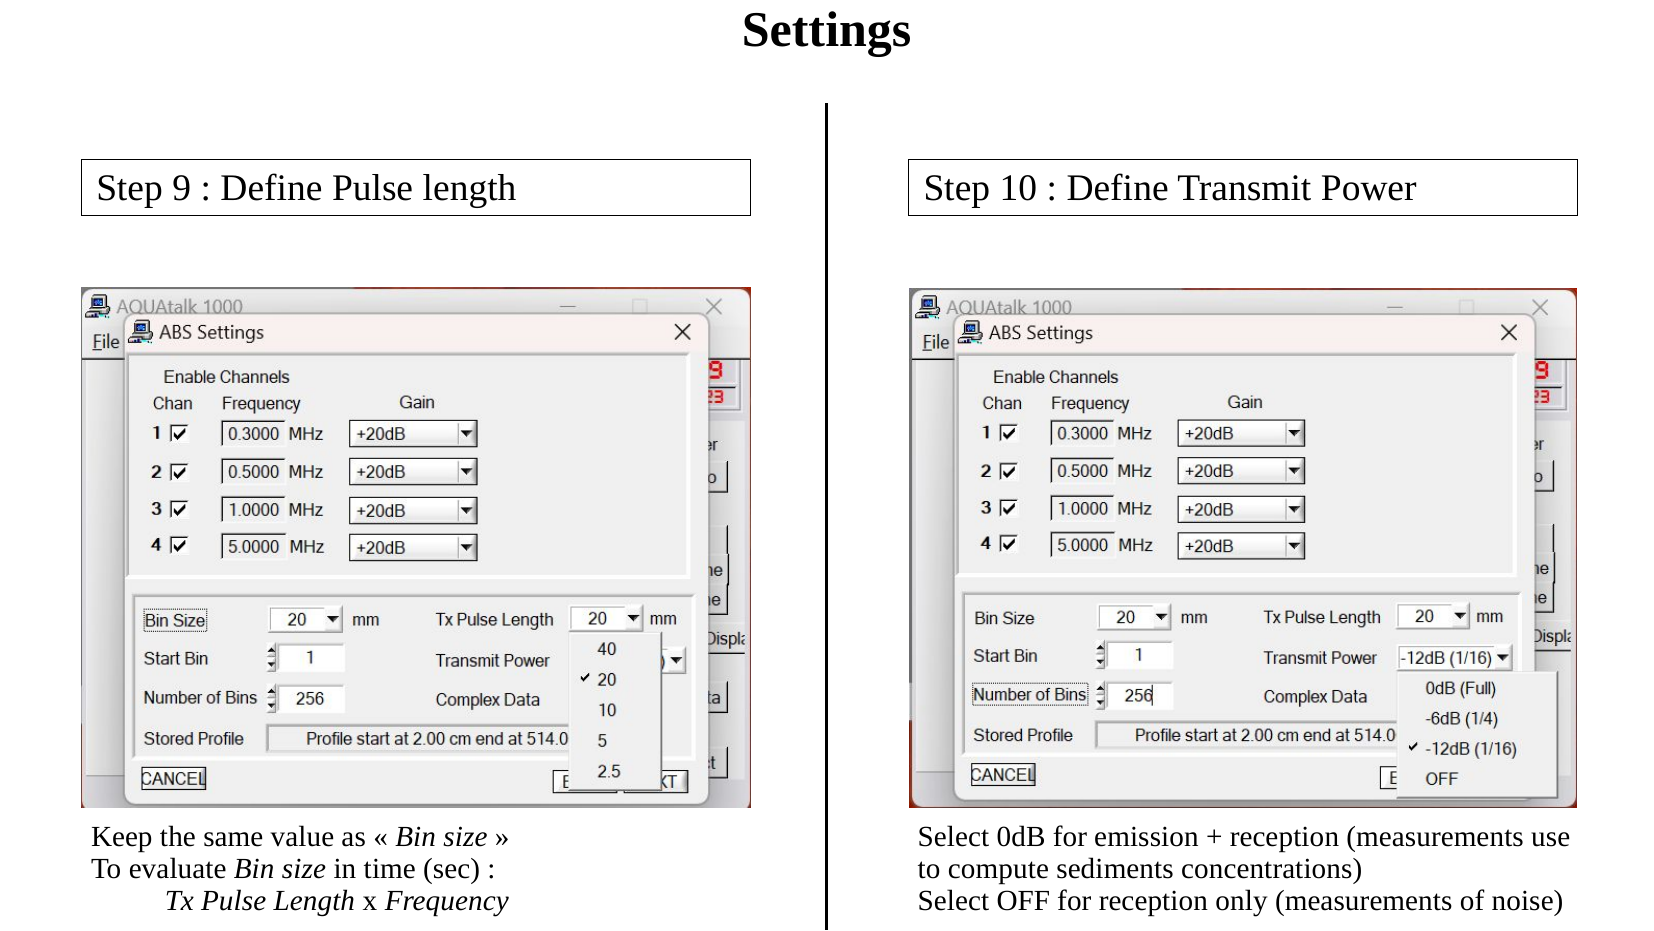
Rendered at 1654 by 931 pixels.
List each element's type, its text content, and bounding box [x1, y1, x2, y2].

picture [81, 287, 751, 808]
text_box Keep the same value as « Bin size » To evaluate Bin size in time (sec) : Tx Pulse Length x Frequency [76, 812, 762, 925]
text_box Select 0dB for emission + reception (measurements use to compute sediments concentrations) Select OFF for reception only (measurements of noise) [902, 812, 1589, 925]
picture [909, 288, 1577, 808]
text_box Step 9 : Define Pulse length [81, 159, 751, 216]
text_box Step 10 : Define Transmit Power [908, 159, 1578, 216]
text_box Settings [0, 0, 1654, 65]
